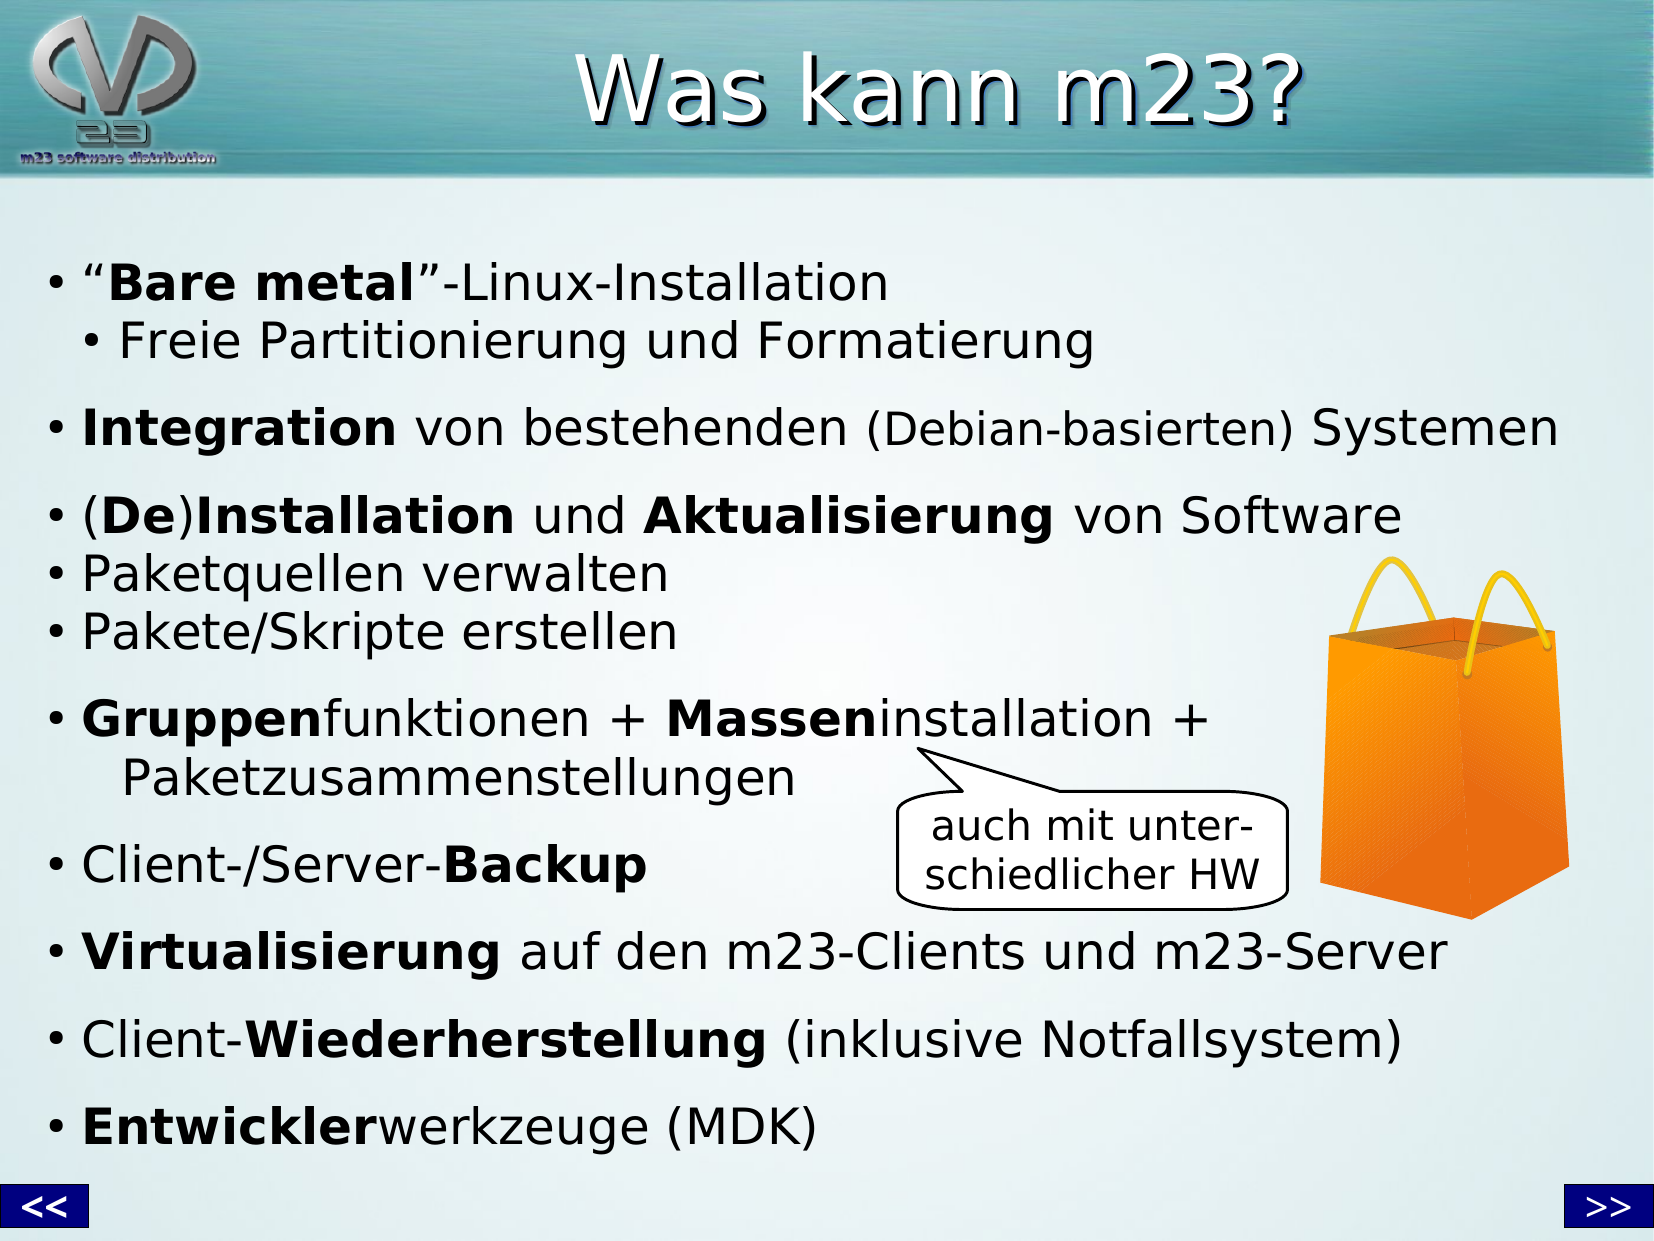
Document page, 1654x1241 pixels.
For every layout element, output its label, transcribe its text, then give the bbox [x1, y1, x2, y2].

title Was kann m23? [224, 2, 1654, 178]
text_box “Bare metal”-Linux-Installation Freie Partitionierung und Formatierung Integration von bestehenden (Debian-basierten) Systemen (De)Installation und Aktualisierung von Software Paketquellen verwalten Pakete/Skripte erstellen Gruppenfunktionen + Masseninstallation + Paketzusammenstellungen Client-/Server-Backup Virtualisierung auf den m23-Clients und m23-Server Client-Wiederherstellung (inklusive Notfallsystem) Entwicklerwerkzeuge (MDK) [47, 234, 1595, 1176]
text_box auch mit unter- schiedlicher HW [897, 748, 1288, 910]
picture [0, 0, 1654, 1241]
